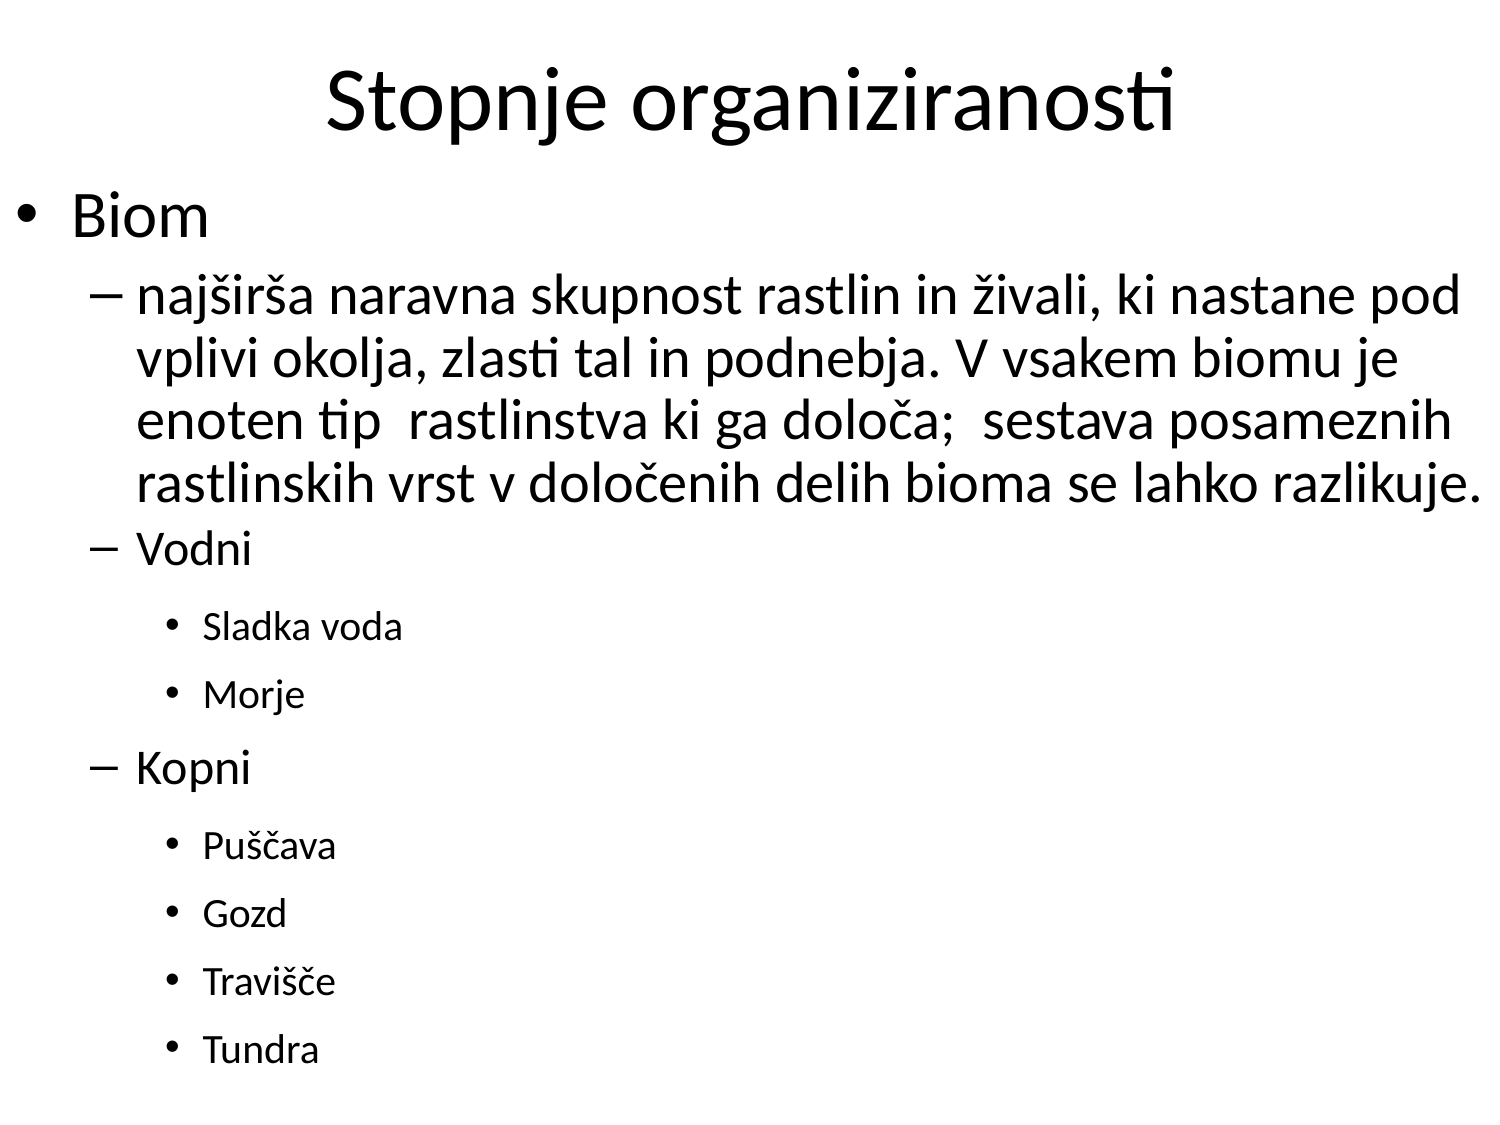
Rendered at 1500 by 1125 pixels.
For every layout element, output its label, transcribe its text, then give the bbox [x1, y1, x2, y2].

list Biom najširša naravna skupnost rastlin in živali, ki nastane pod vplivi okolja, zlasti tal in podnebja. V vsakem biomu je enoten tip rastlinstva ki ga določa; sestava posameznih rastlinskih vrst v določenih delih bioma se lahko razlikuje. Vodni Sladka voda Morje Kopni Puščava Gozd Travišče Tundra [0, 172, 1500, 1094]
title Stopnje organiziranosti [76, 0, 1427, 172]
